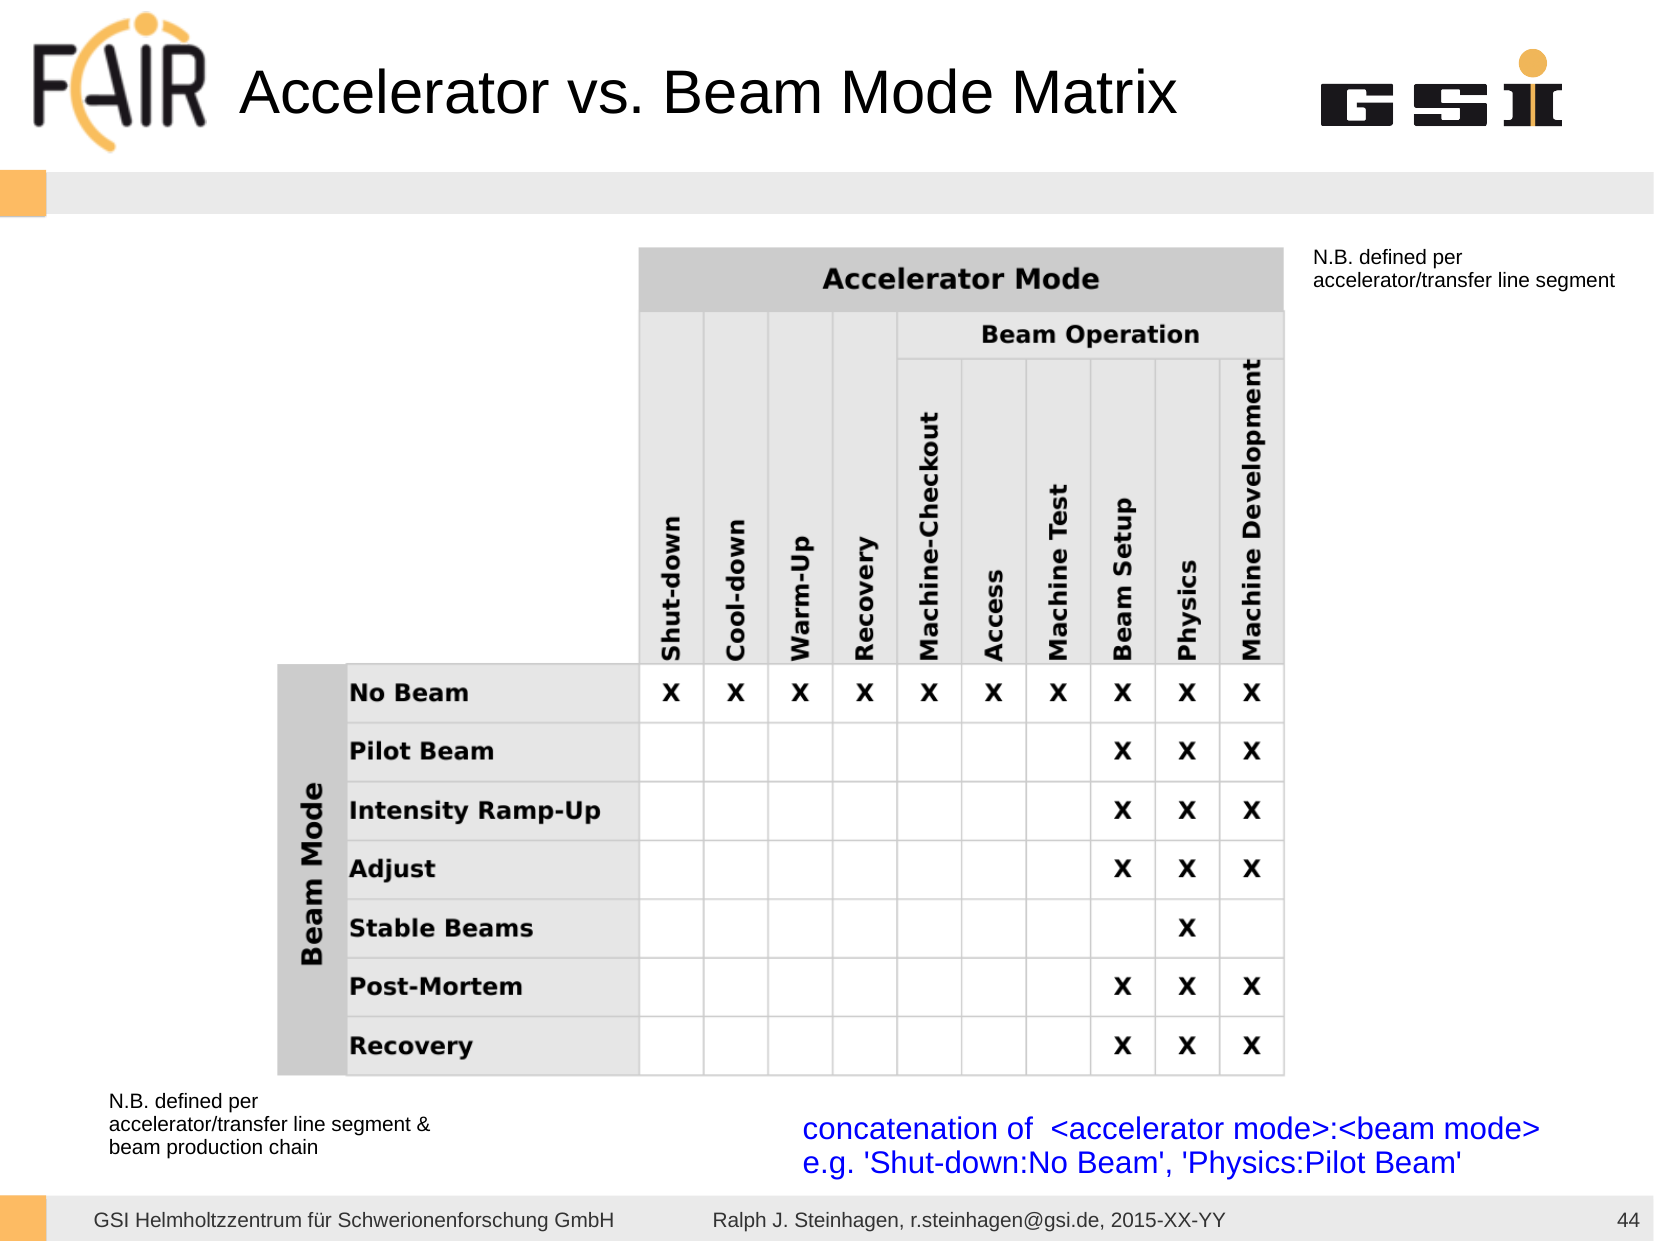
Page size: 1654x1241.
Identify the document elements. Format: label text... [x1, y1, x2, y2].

text_box concatenation of <accelerator mode>:<beam mode> e.g. 'Shut-down:No Beam', 'Physics:Pilot Beam' [788, 1103, 1654, 1188]
picture [1319, 46, 1564, 129]
picture [33, 10, 207, 155]
title Accelerator vs. Beam Mode Matrix [239, 23, 1223, 162]
picture [269, 240, 1290, 1085]
text_box N.B. defined per accelerator/transfer line segment & beam production chain [94, 1082, 450, 1167]
text_box N.B. defined per accelerator/transfer line segment [1298, 238, 1633, 300]
